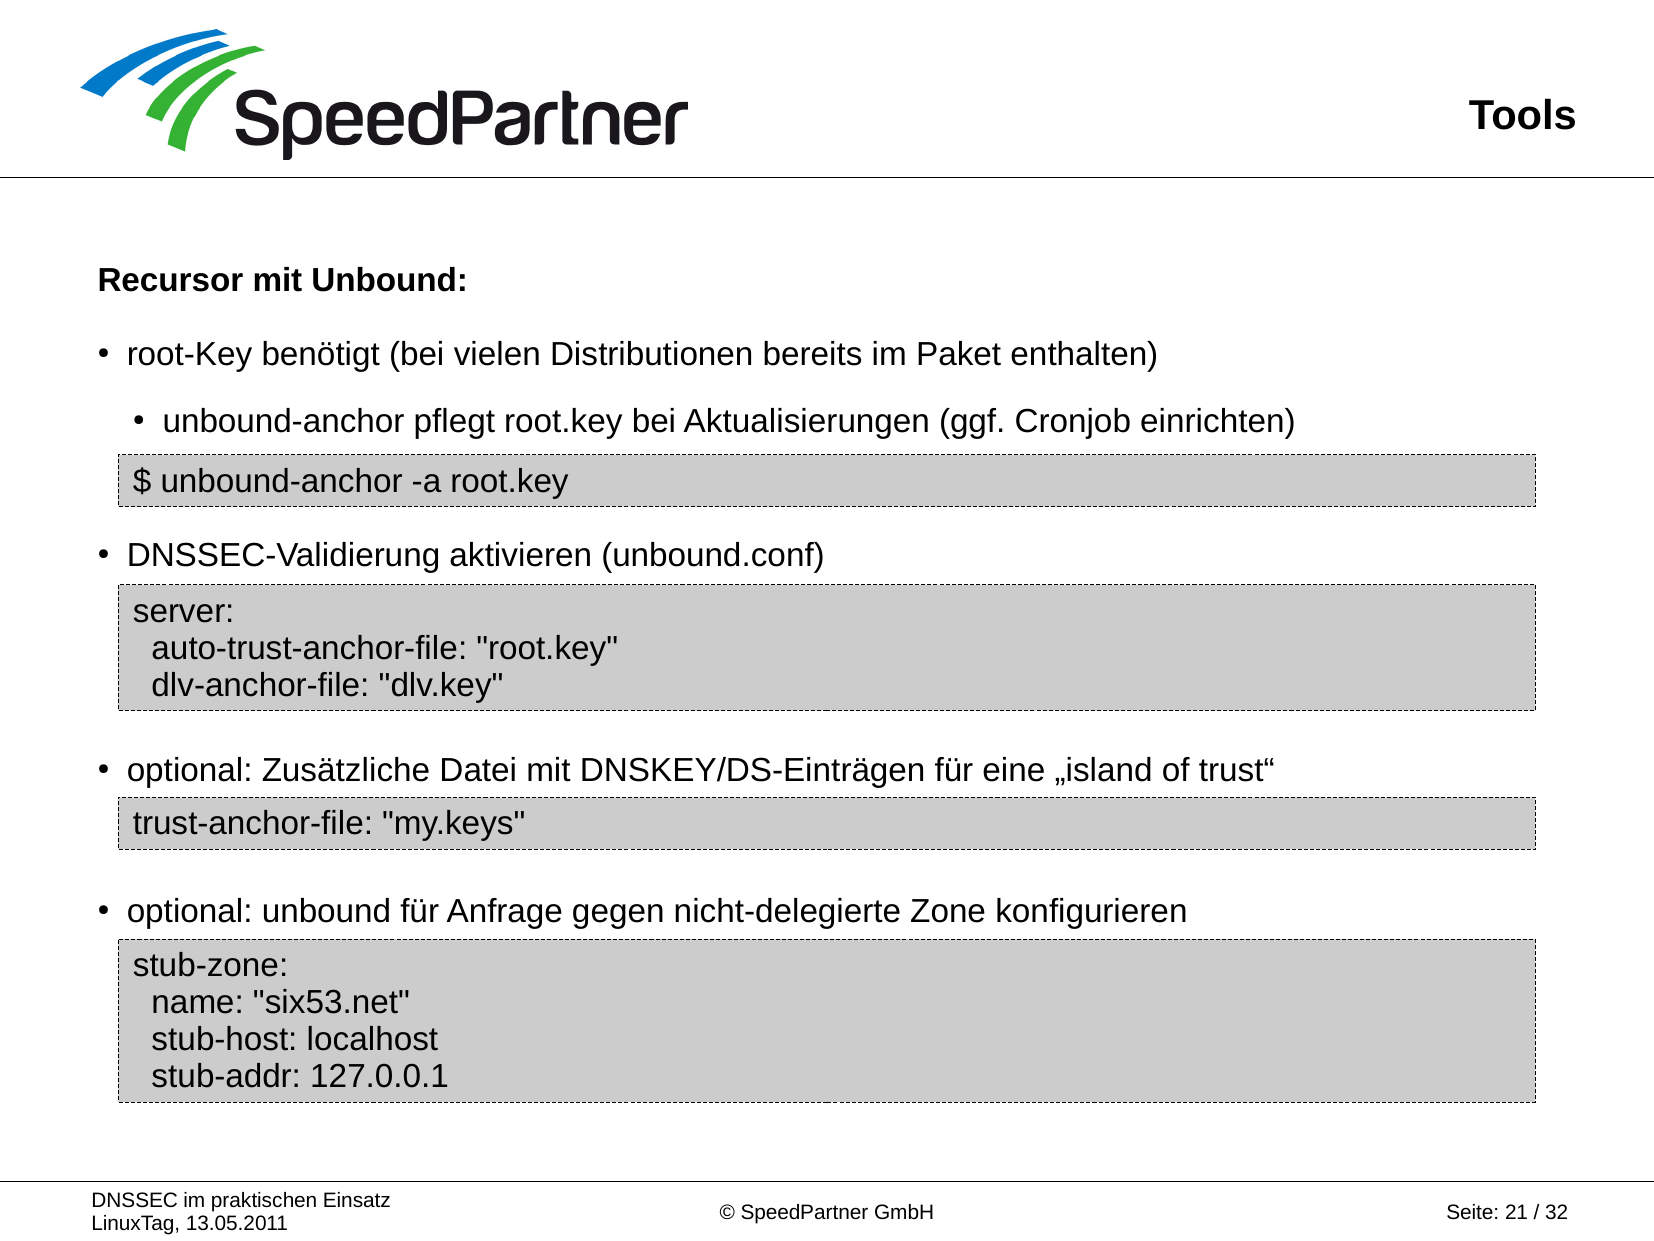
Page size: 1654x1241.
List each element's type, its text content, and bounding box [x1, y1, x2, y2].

text_box $ unbound-anchor -a root.key [118, 454, 1536, 507]
text_box stub-zone: name: "six53.net" stub-host: localhost stub-addr: 127.0.0.1 [118, 939, 1536, 1103]
text_box server: auto-trust-anchor-file: "root.key" dlv-anchor-file: "dlv.key" [118, 584, 1536, 711]
picture [80, 29, 688, 160]
text_box trust-anchor-file: "my.keys" [118, 797, 1536, 850]
text_box Recursor mit Unbound: root-Key benötigt (bei vielen Distributionen bereits im Paket enthalten) unbound-anchor pflegt root.key bei Aktualisierungen (ggf. Cronjob einrichten) DNSSEC-Validierung aktivieren (unbound.conf) optional: Zusätzliche Datei mit DNSKEY/DS-Einträgen für eine „island of trust“ optional: unbound für Anfrage gegen nicht-delegierte Zone konfigurieren [82, 253, 1565, 1151]
title Tools [590, 70, 1577, 160]
